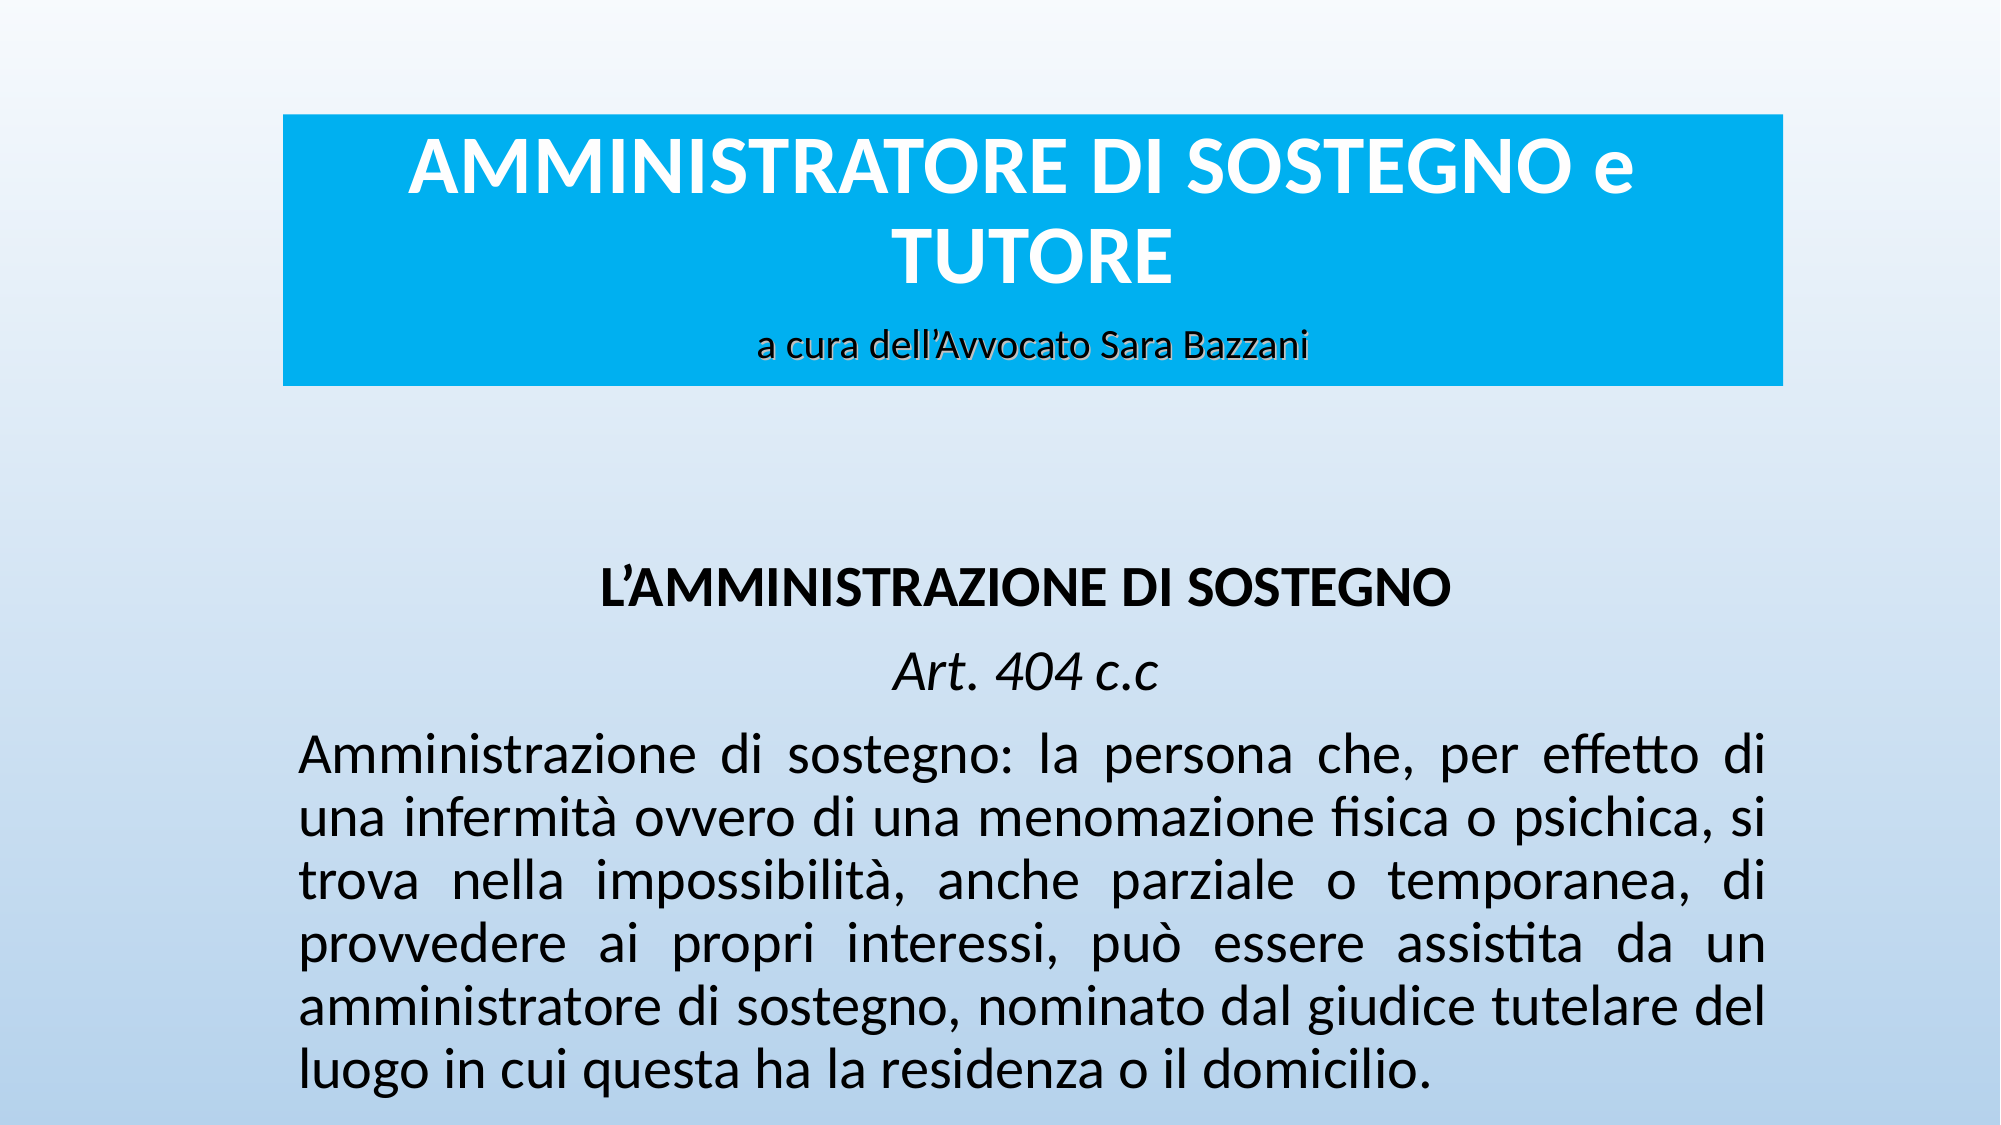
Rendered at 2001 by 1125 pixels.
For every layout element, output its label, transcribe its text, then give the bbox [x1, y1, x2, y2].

subtitle AMMINISTRATORE DI SOSTEGNO e TUTORE a cura dell’Avvocato Sara Bazzani L’AMMINISTRAZIONE DI SOSTEGNO Art. 404 c.c Amministrazione di sostegno: la persona che, per effetto di una infermità ovvero di una menomazione fisica o psichica, si trova nella impossibilità, anche parziale o temporanea, di provvedere ai propri interessi, può essere assistita da un amministratore di sostegno, nominato dal giudice tutelare del luogo in cui questa ha la residenza o il domicilio. [283, 114, 1784, 386]
